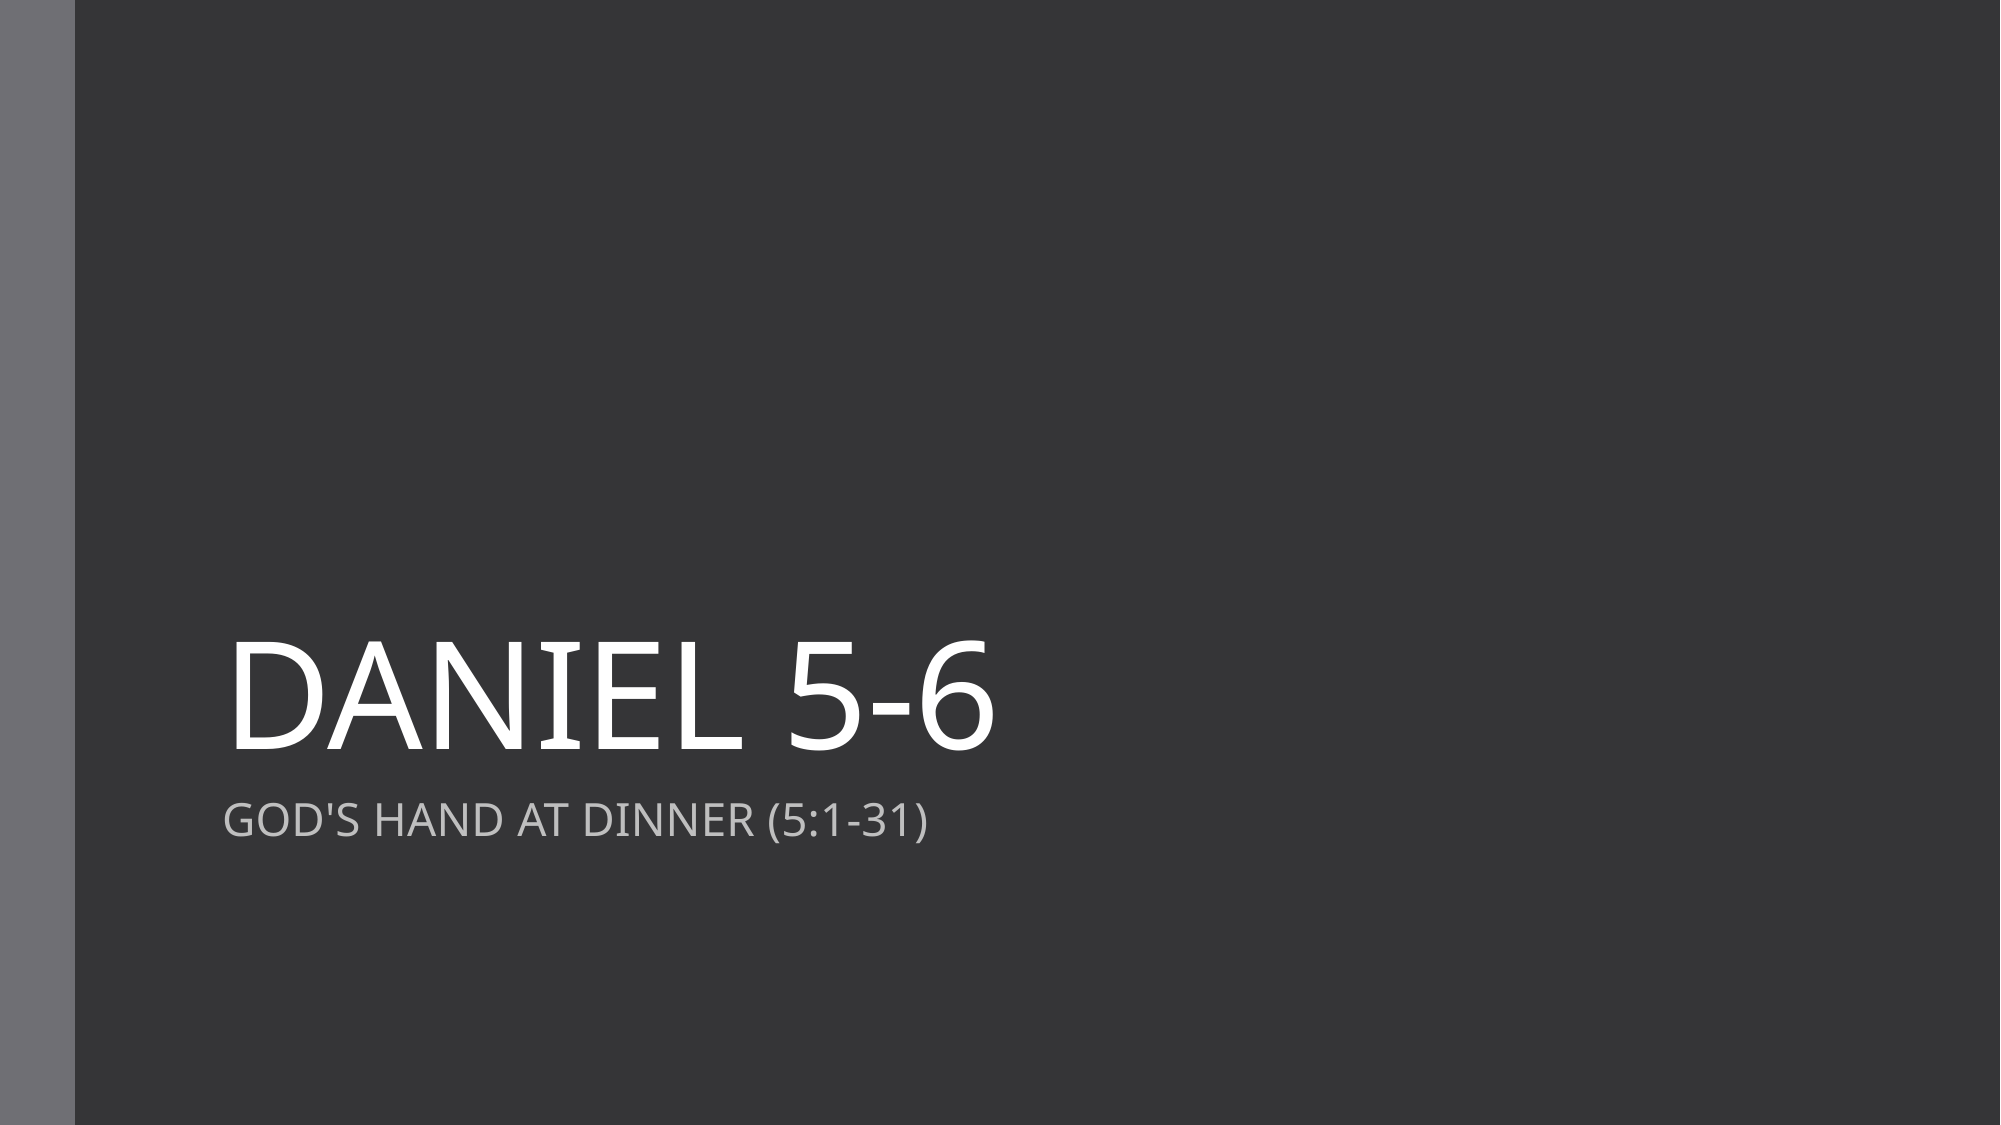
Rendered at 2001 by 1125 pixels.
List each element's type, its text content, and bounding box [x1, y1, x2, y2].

subtitle GOD'S HAND AT DINNER (5:1-31) [206, 787, 1752, 1066]
title DANIEL 5-6 [206, 124, 1752, 787]
